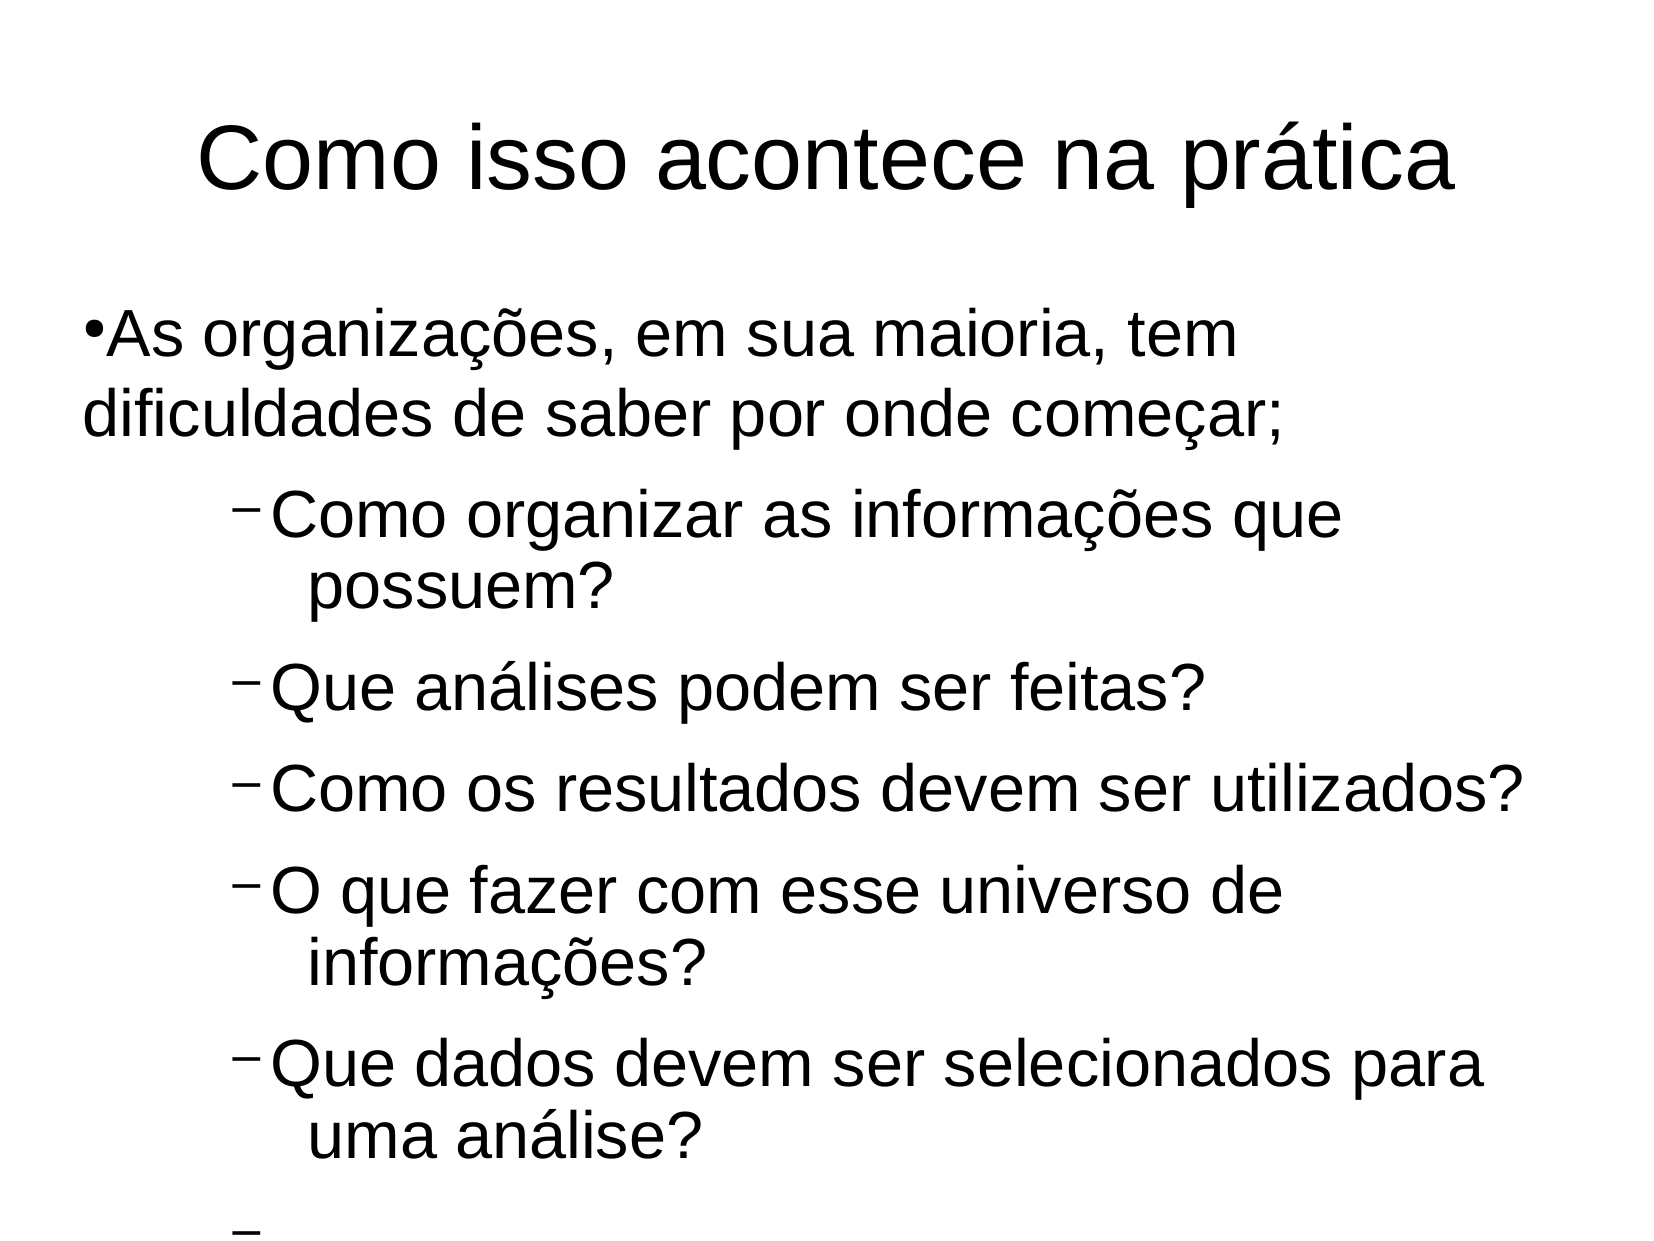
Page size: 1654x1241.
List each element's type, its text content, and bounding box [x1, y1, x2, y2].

title Como isso acontece na prática [82, 49, 1571, 257]
list As organizações, em sua maioria, tem dificuldades de saber por onde começar; Como organizar as informações que possuem? Que análises podem ser feitas? Como os resultados devem ser utilizados? O que fazer com esse universo de informações? Que dados devem ser selecionados para uma análise? …...... [82, 290, 1571, 1010]
